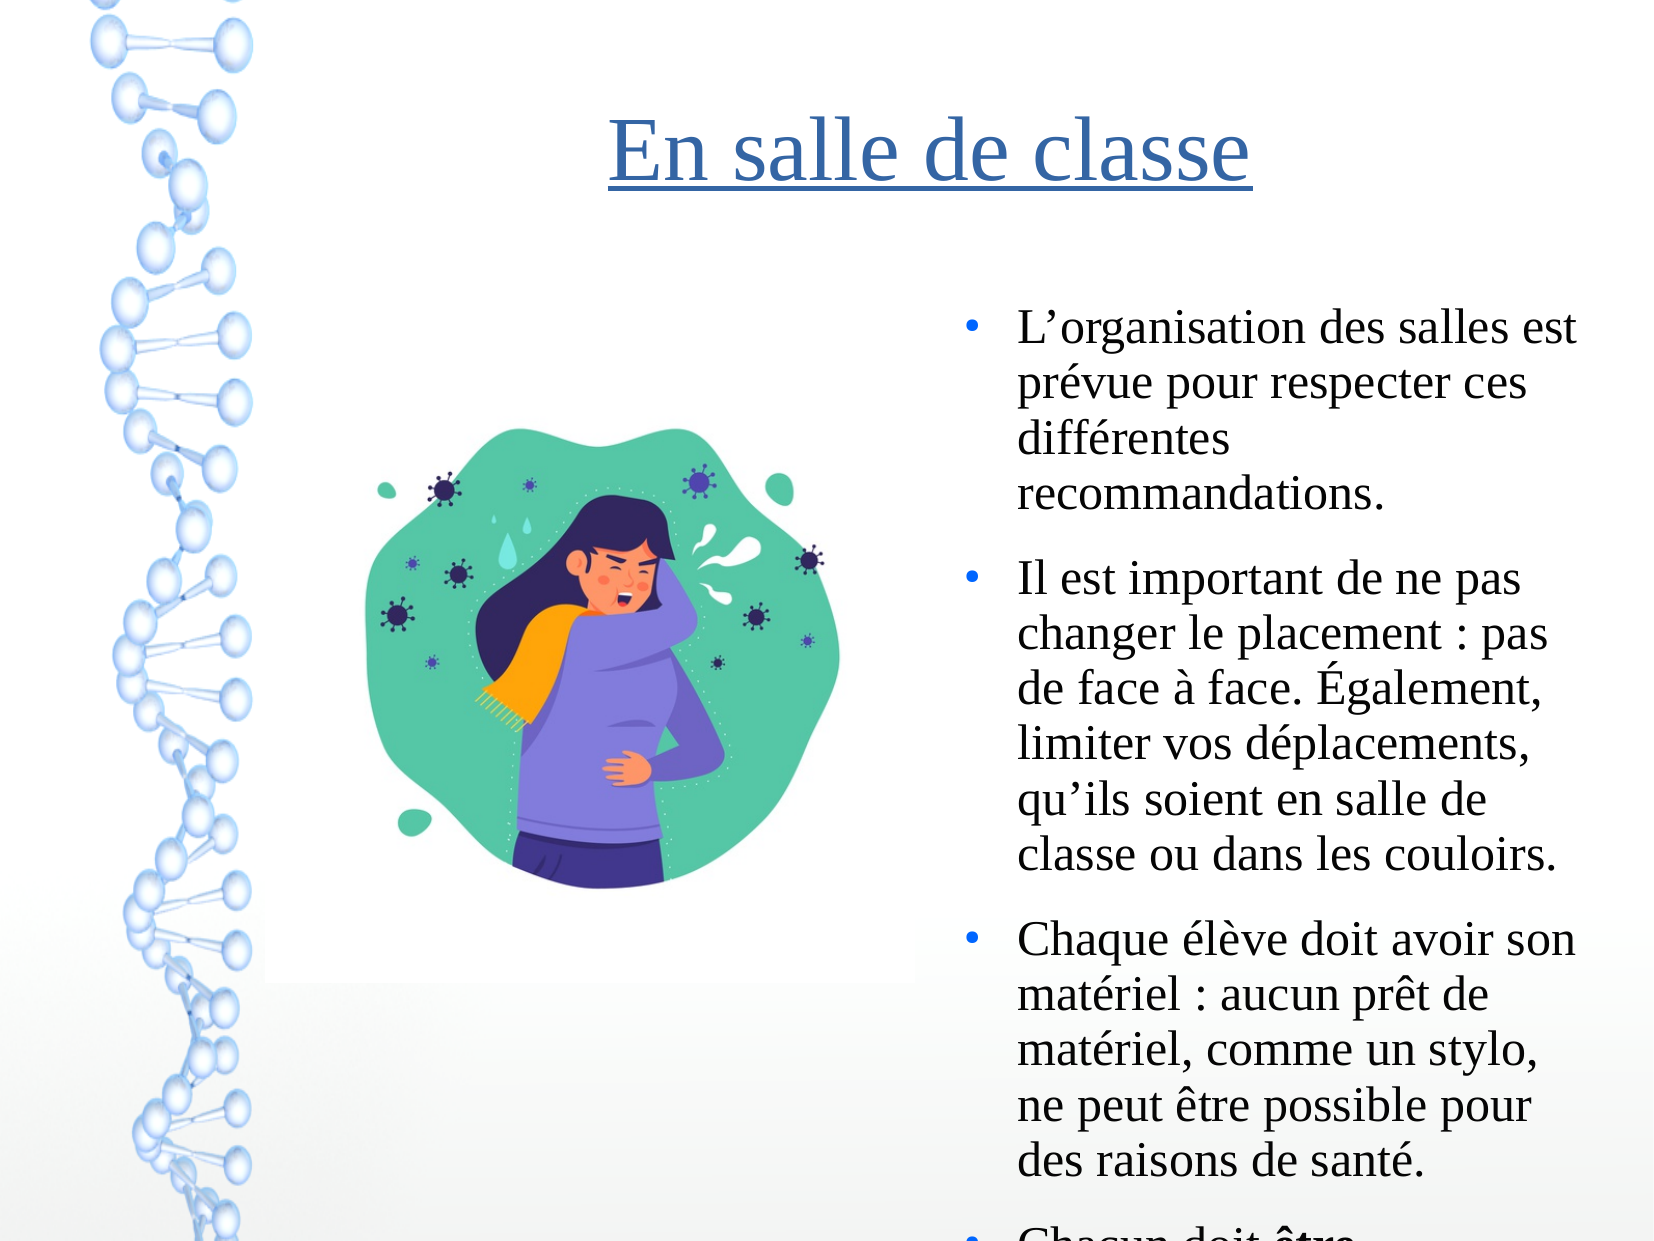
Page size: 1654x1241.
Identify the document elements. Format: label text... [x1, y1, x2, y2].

list L’organisation des salles est prévue pour respecter ces différentes recommandations. Il est important de ne pas changer le placement : pas de face à face. Également, limiter vos déplacements, qu’ils soient en salle de classe ou dans les couloirs. Chaque élève doit avoir son matériel : aucun prêt de matériel, comme un stylo, ne peut être possible pour des raisons de santé. Chacun doit être responsable et faire preuve de citoyenneté en cette période particulière. [946, 299, 1595, 1182]
picture [0, 0, 1654, 1241]
title En salle de classe [265, 47, 1595, 252]
